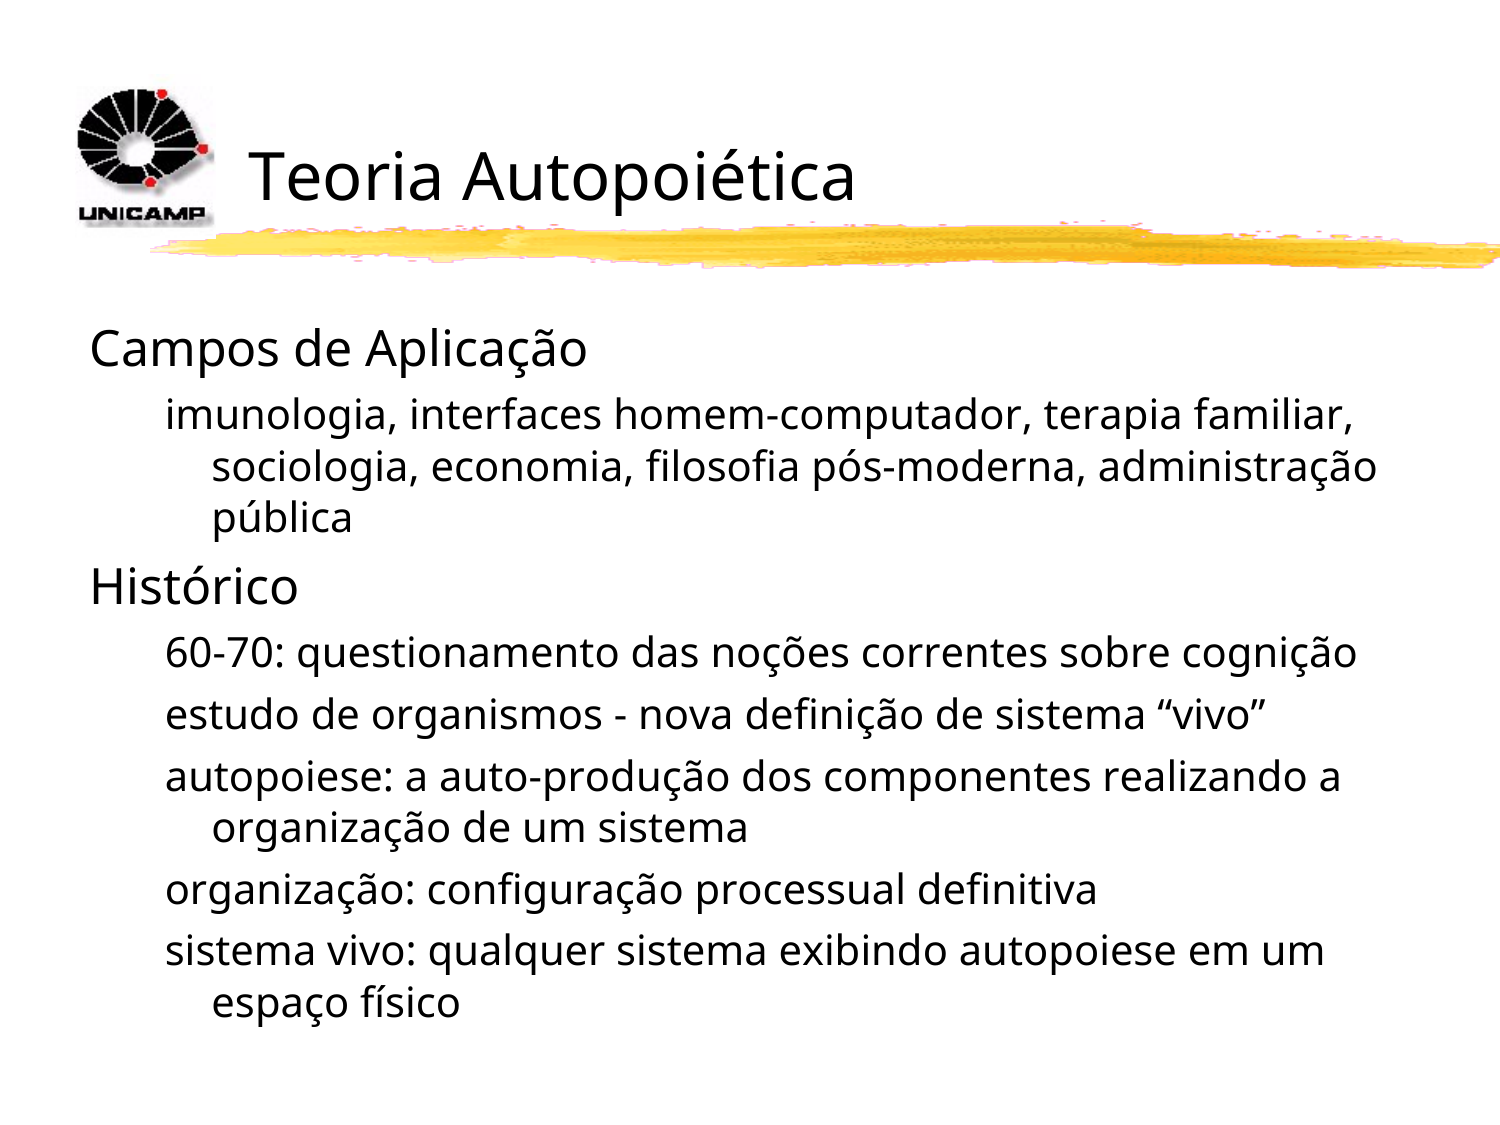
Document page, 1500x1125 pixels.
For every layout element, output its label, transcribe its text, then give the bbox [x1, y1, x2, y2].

title Teoria Autopoiética [233, 37, 1434, 225]
picture [75, 74, 1500, 279]
list Campos de Aplicação imunologia, interfaces homem-computador, terapia familiar, sociologia, economia, filosofia pós-moderna, administração pública Histórico 60-70: questionamento das noções correntes sobre cognição estudo de organismos - nova definição de sistema “vivo” autopoiese: a auto-produção dos componentes realizando a organização de um sistema organização: configuração processual definitiva sistema vivo: qualquer sistema exibindo autopoiese em um espaço físico [74, 309, 1417, 994]
